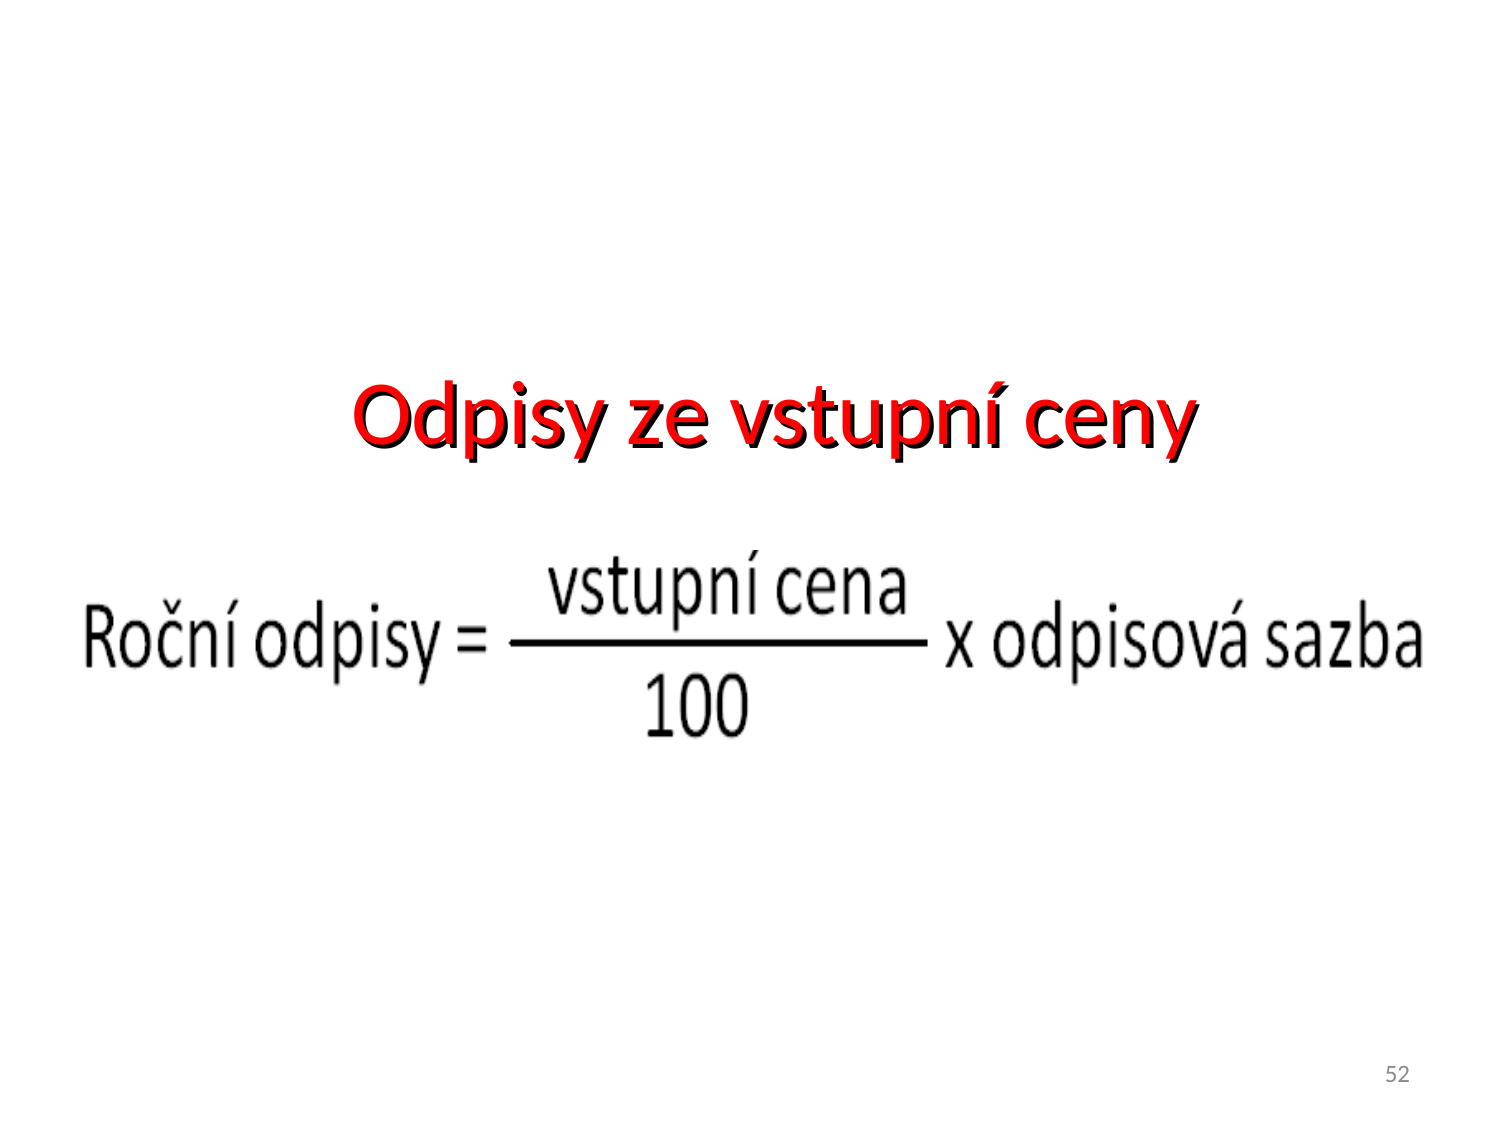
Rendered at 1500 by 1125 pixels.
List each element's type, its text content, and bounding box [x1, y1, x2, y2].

text_box <číslo> [1074, 1042, 1426, 1103]
title Odpisy ze vstupní ceny [100, 314, 1451, 502]
text_box [64, 550, 1436, 765]
